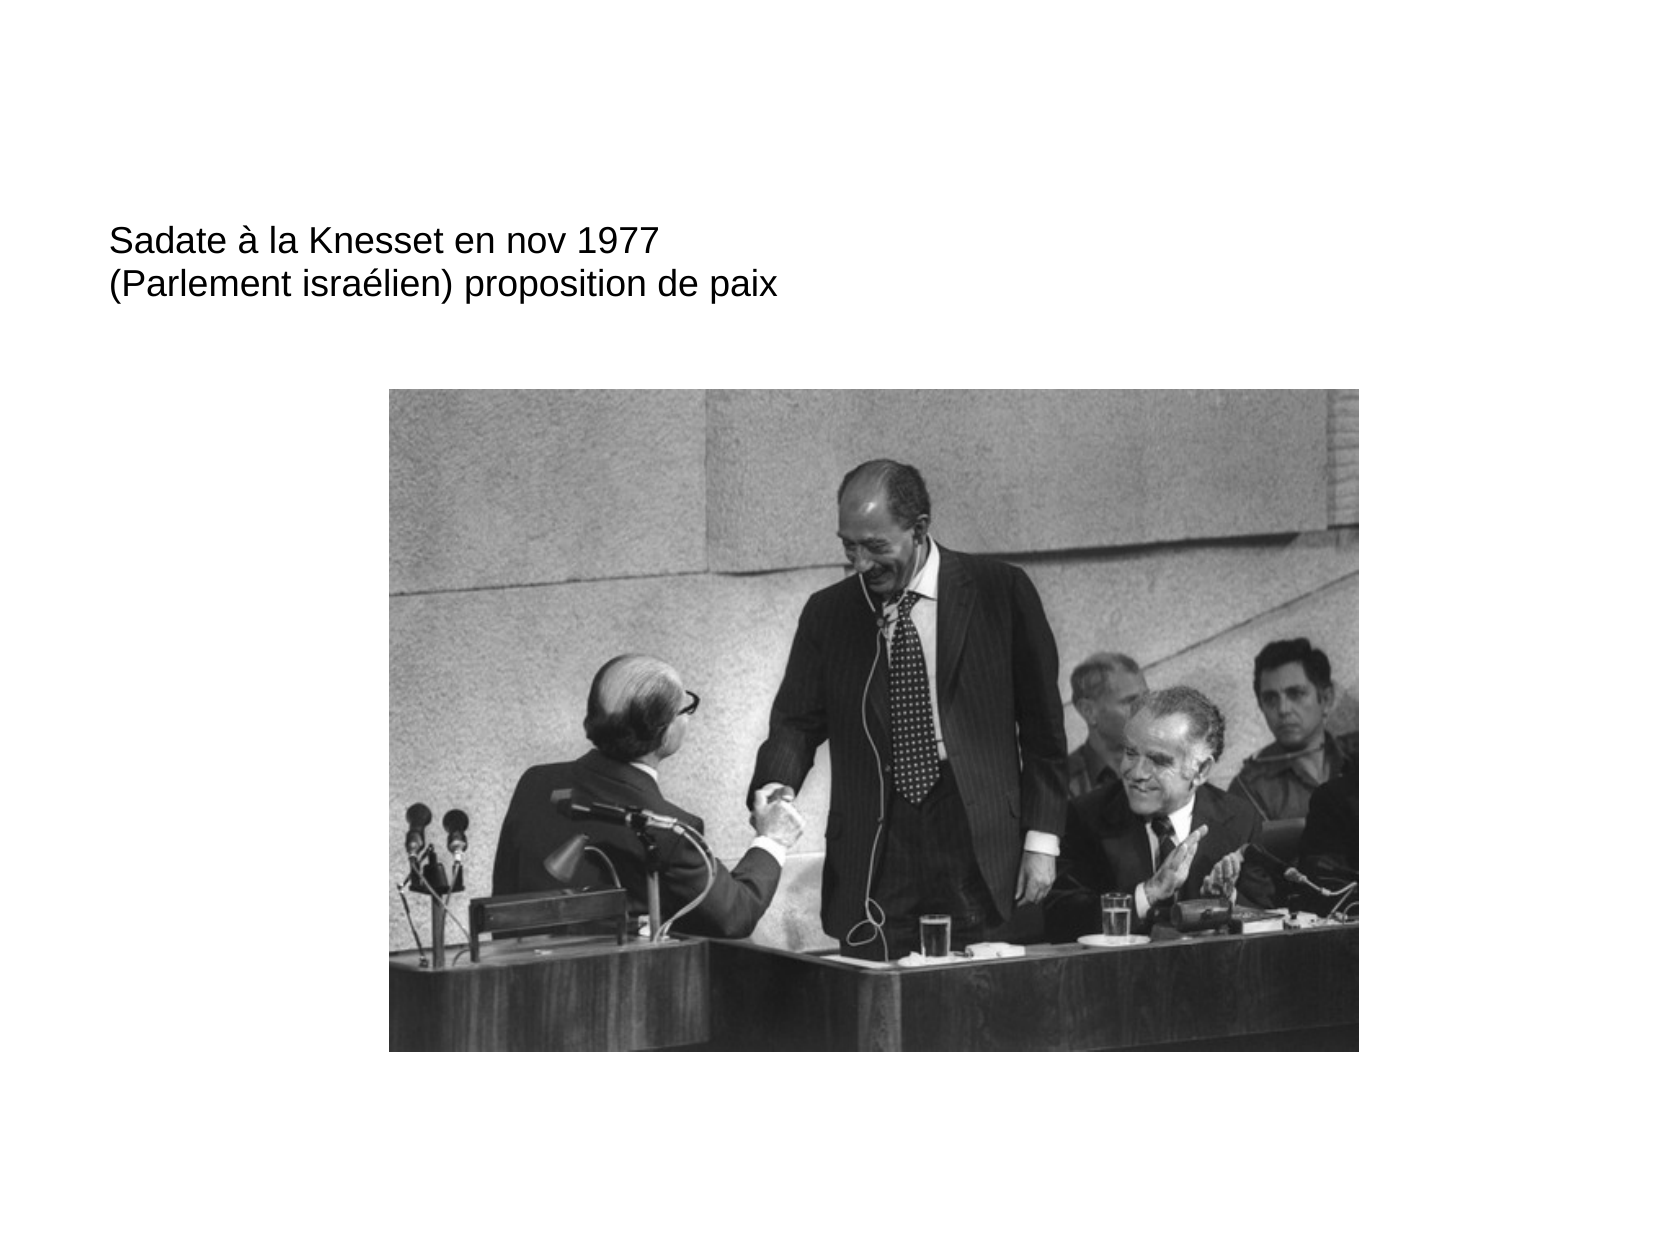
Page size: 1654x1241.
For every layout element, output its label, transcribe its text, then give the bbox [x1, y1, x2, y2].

text_box Sadate à la Knesset en nov 1977 (Parlement israélien) proposition de paix [94, 212, 804, 312]
picture [389, 389, 1359, 1052]
